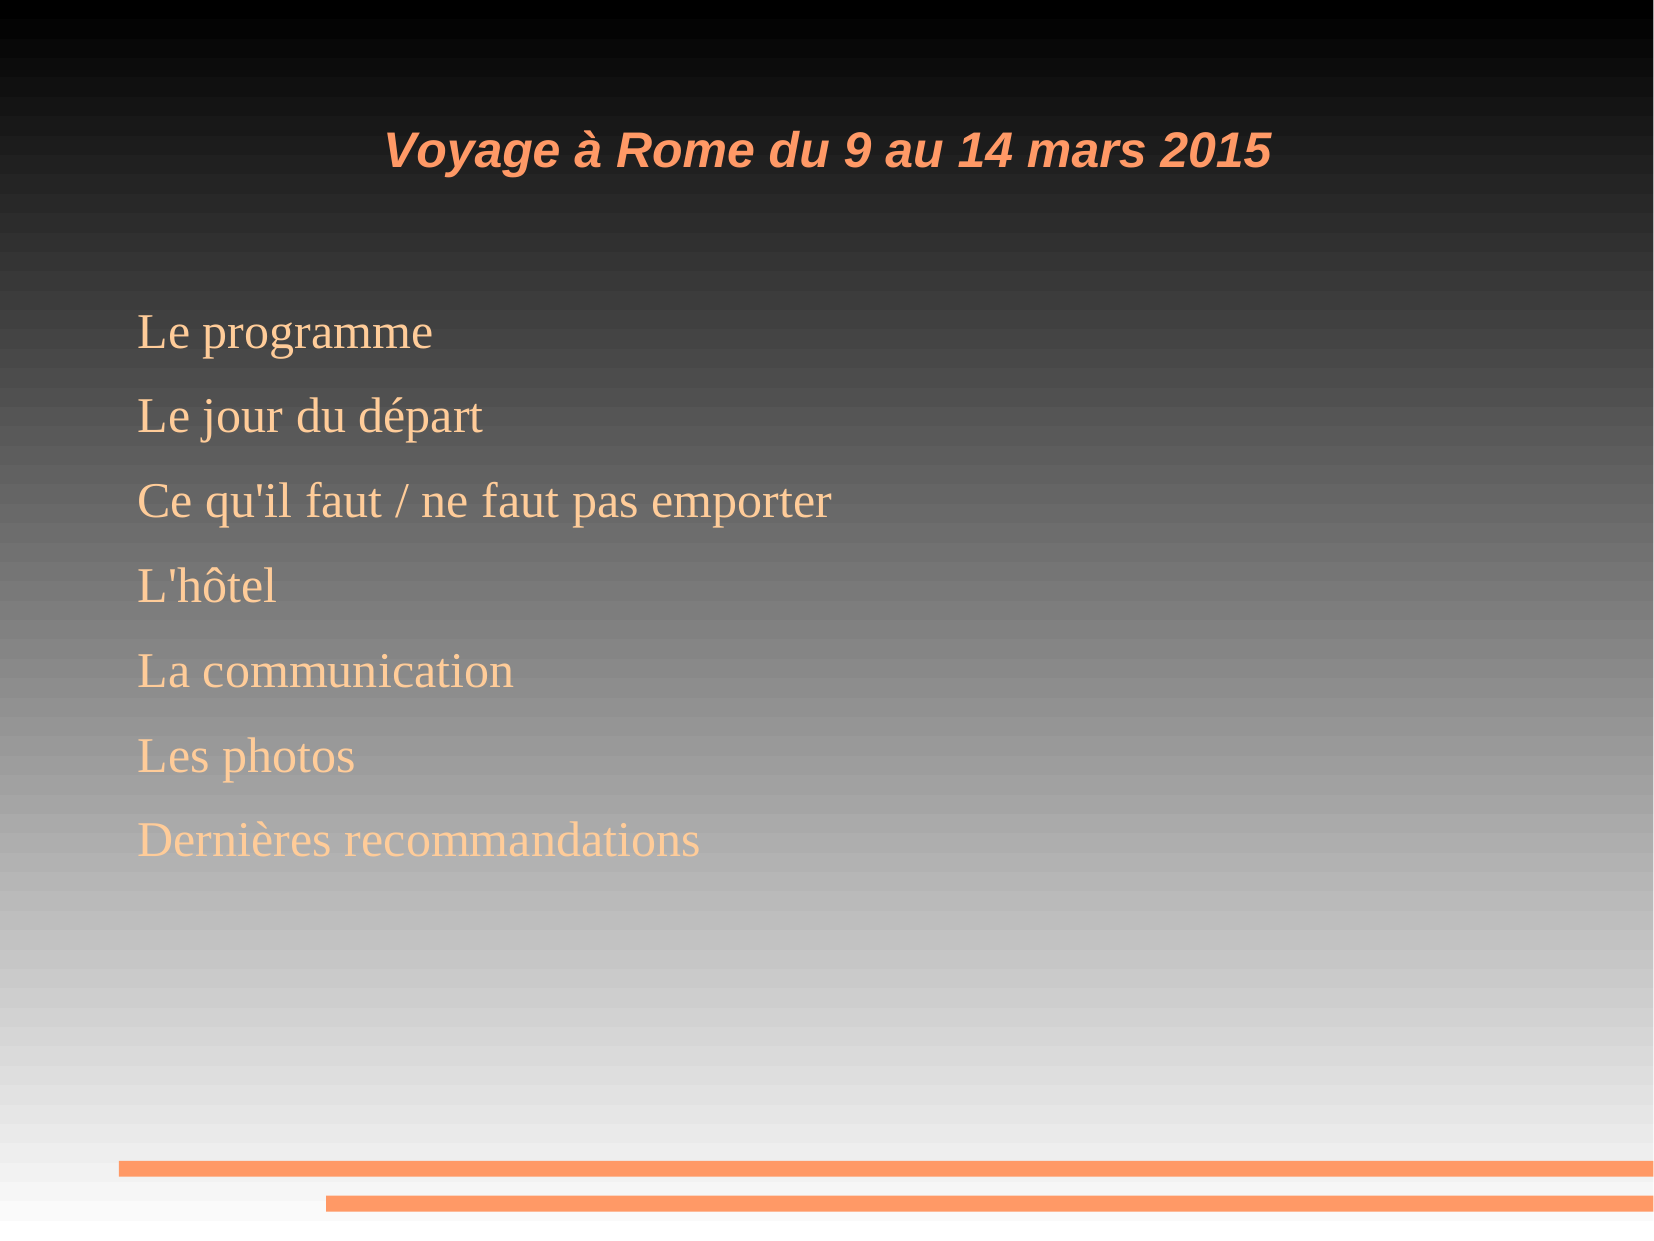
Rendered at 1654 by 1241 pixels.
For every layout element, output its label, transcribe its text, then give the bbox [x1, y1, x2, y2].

title Voyage à Rome du 9 au 14 mars 2015 [121, 46, 1534, 254]
list Le programme Le jour du départ Ce qu'il faut / ne faut pas emporter L'hôtel La communication Les photos Dernières recommandations [66, 303, 1506, 1123]
